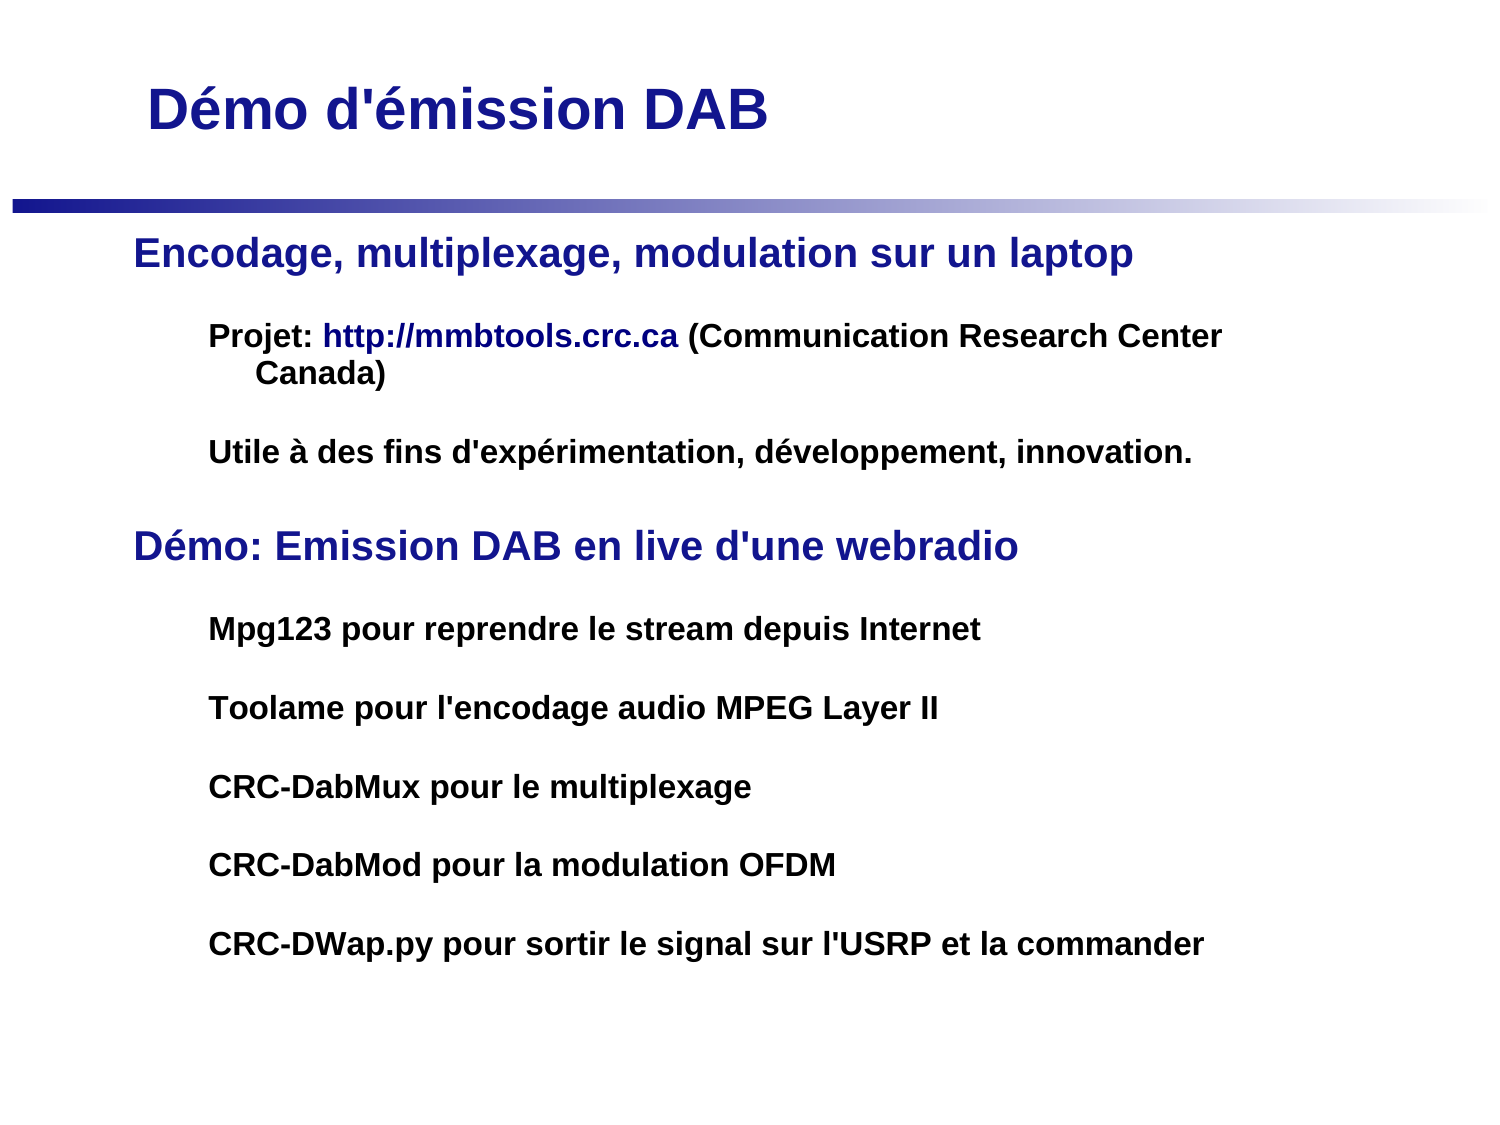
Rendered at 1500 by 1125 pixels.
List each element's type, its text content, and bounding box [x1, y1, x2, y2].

title Démo d'émission DAB [147, 29, 1373, 190]
list Encodage, multiplexage, modulation sur un laptop Projet: http://mmbtools.crc.ca (Communication Research Center Canada) Utile à des fins d'expérimentation, développement, innovation. Démo: Emission DAB en live d'une webradio Mpg123 pour reprendre le stream depuis Internet Toolame pour l'encodage audio MPEG Layer II CRC-DabMux pour le multiplexage CRC-DabMod pour la modulation OFDM CRC-DWap.py pour sortir le signal sur l'USRP et la commander [133, 229, 1359, 1093]
